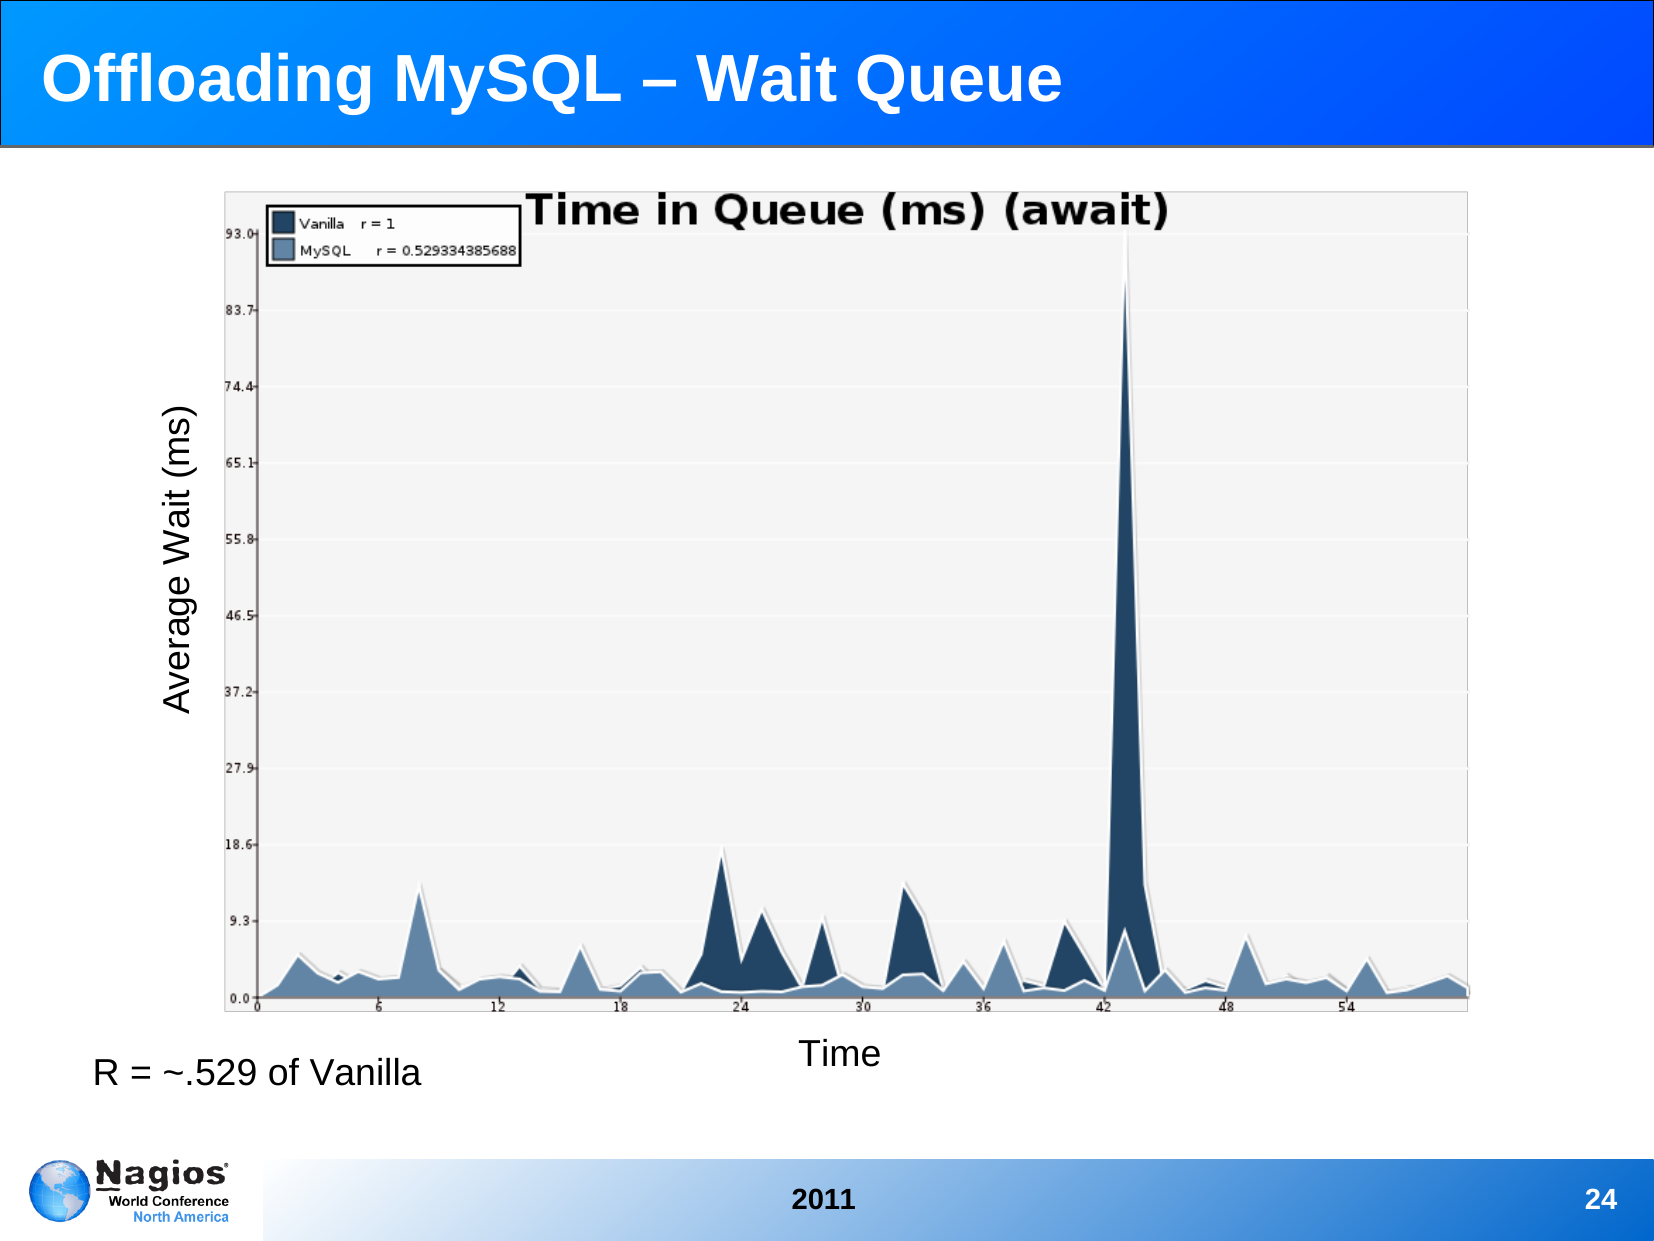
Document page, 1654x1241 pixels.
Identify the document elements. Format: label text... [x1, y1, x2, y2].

text_box R = ~.529 of Vanilla [77, 1044, 583, 1102]
title Offloading MySQL – Wait Queue [41, 29, 1248, 127]
text_box Average Wait (ms) [147, 389, 205, 730]
text_box Time [783, 1026, 897, 1082]
picture [29, 1159, 229, 1235]
picture [211, 178, 1482, 1026]
